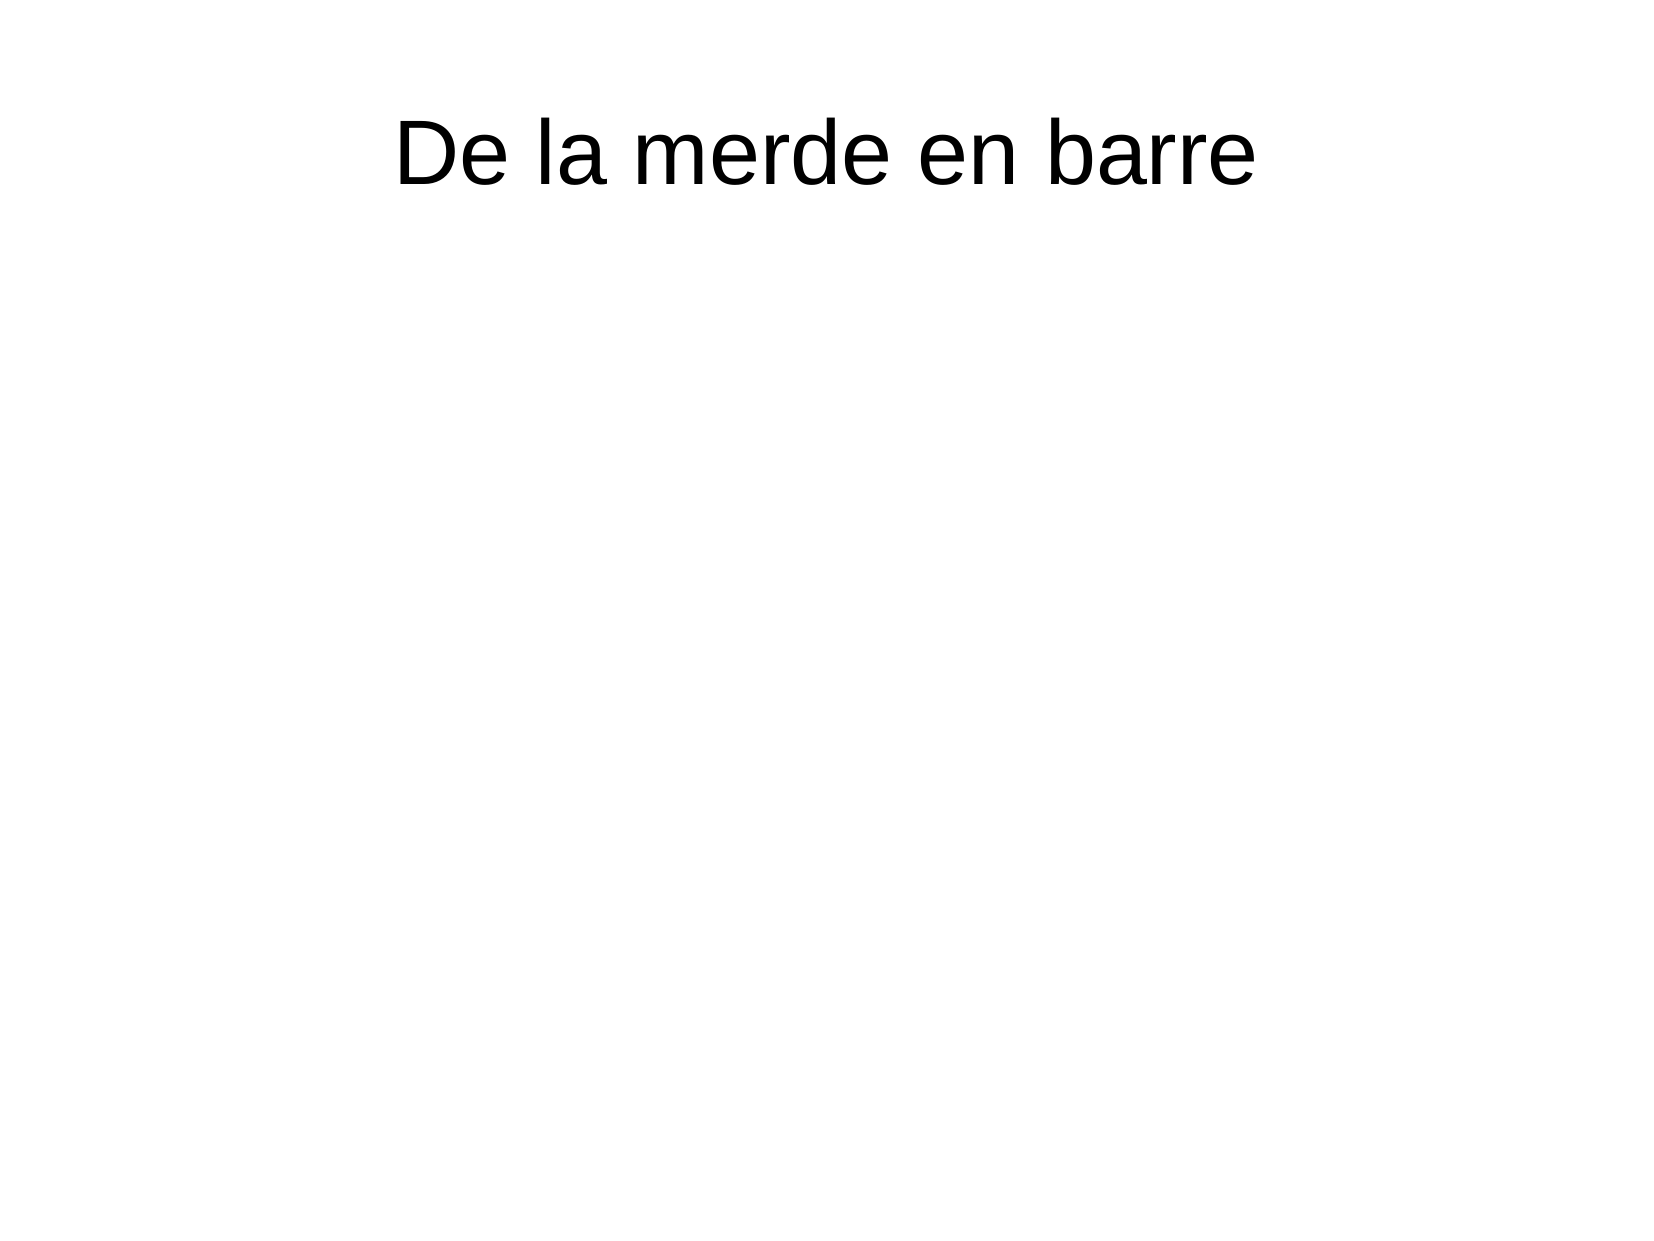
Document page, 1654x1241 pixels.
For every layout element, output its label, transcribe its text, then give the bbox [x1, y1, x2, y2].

title De la merde en barre [82, 49, 1571, 257]
